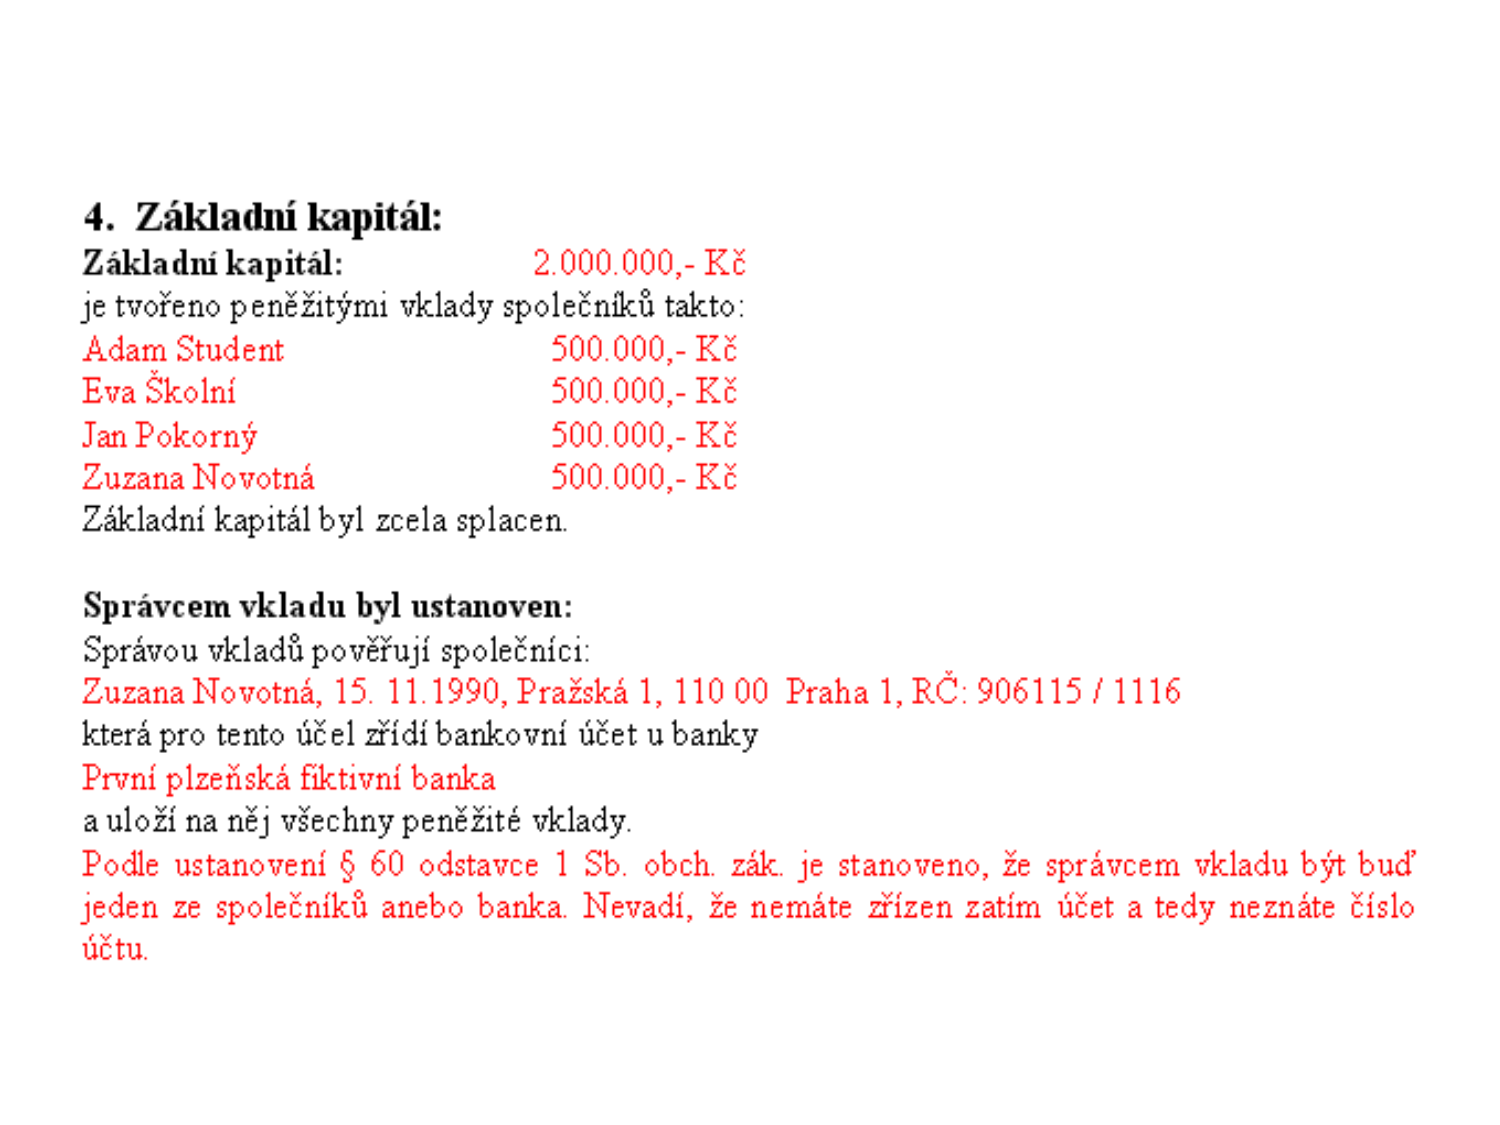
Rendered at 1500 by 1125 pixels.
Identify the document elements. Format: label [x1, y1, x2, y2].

picture [0, 149, 1500, 1026]
